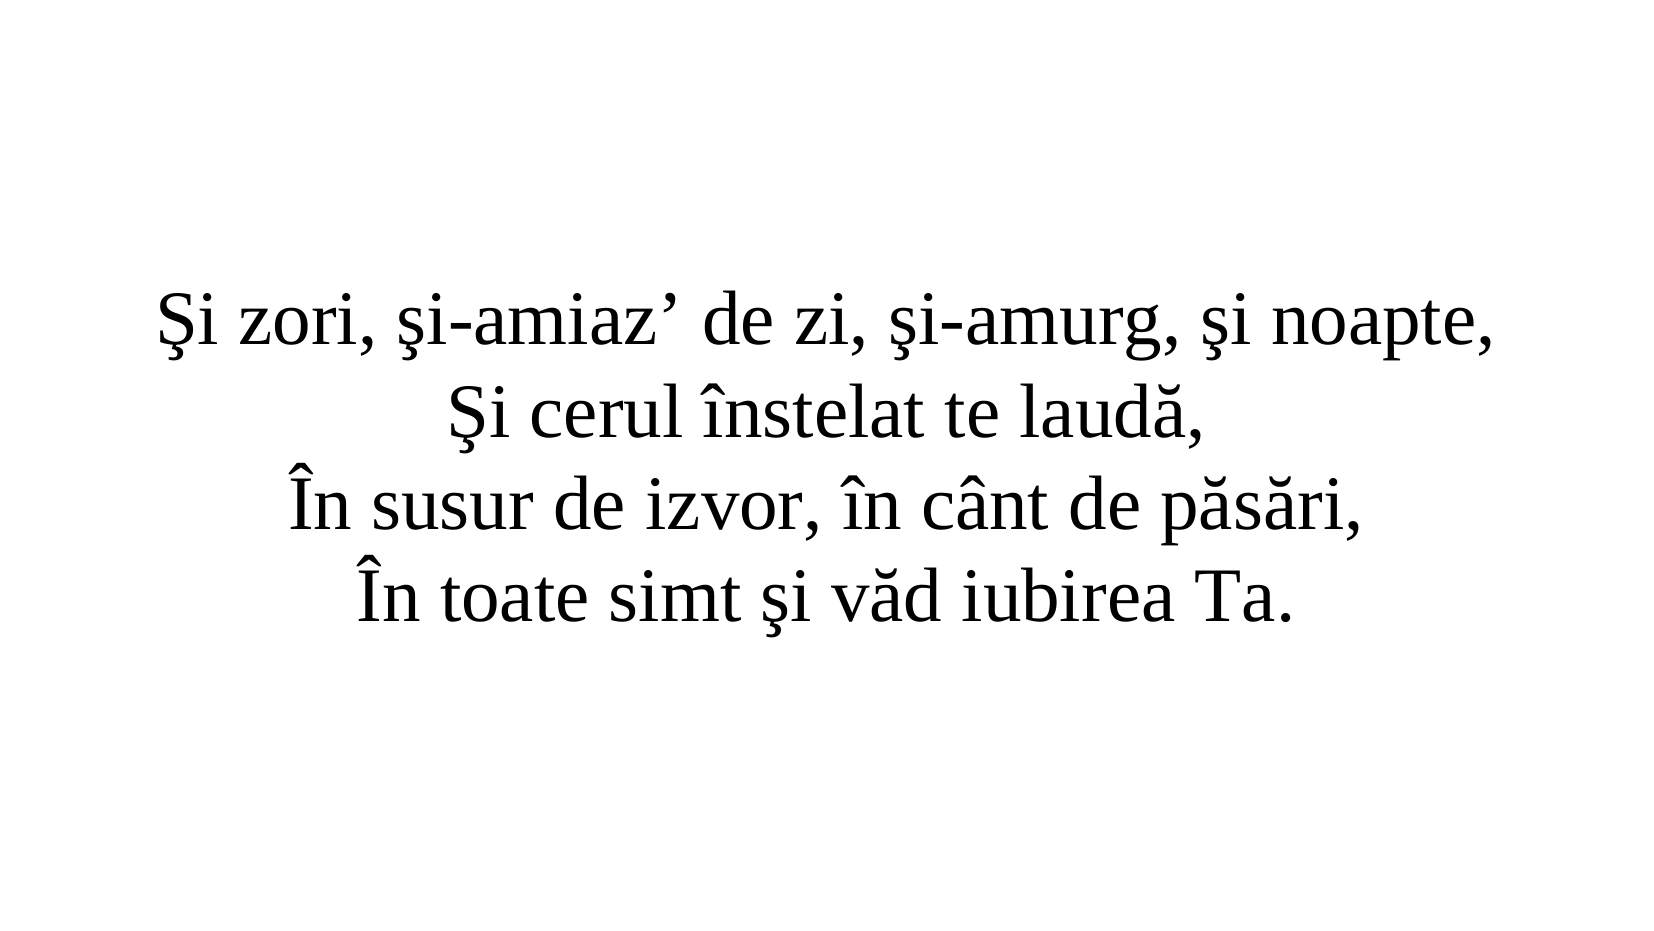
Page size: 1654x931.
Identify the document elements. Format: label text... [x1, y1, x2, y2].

subtitle Şi zori, şi-amiaz’ de zi, şi-amurg, şi noapte, Şi cerul înstelat te laudă, În susur de izvor, în cânt de păsări, În toate simt şi văd iubirea Ta. [0, 259, 1654, 661]
